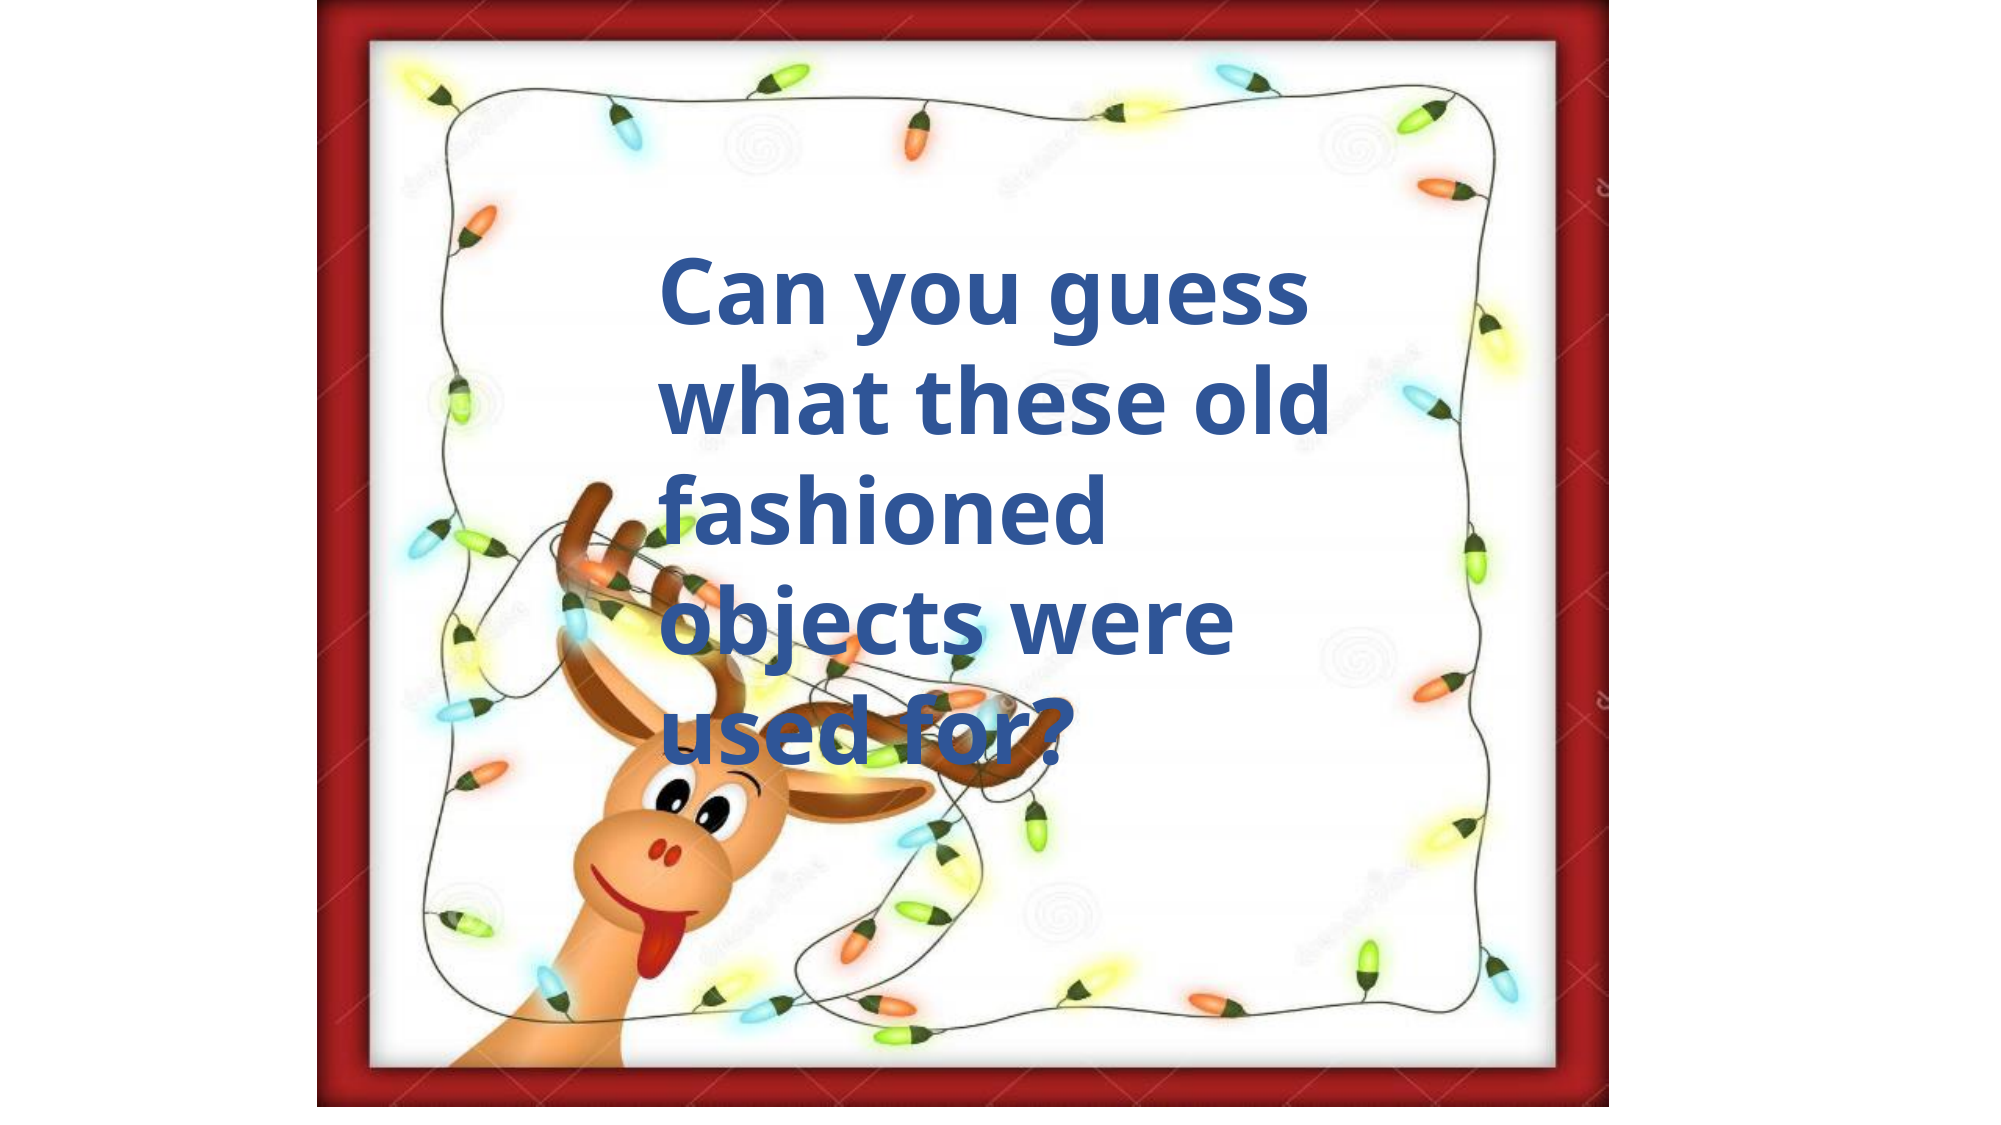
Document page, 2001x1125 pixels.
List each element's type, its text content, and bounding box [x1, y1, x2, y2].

picture [317, 0, 1609, 1107]
text_box Can you guess what these old fashioned objects were used for? [642, 225, 1469, 574]
